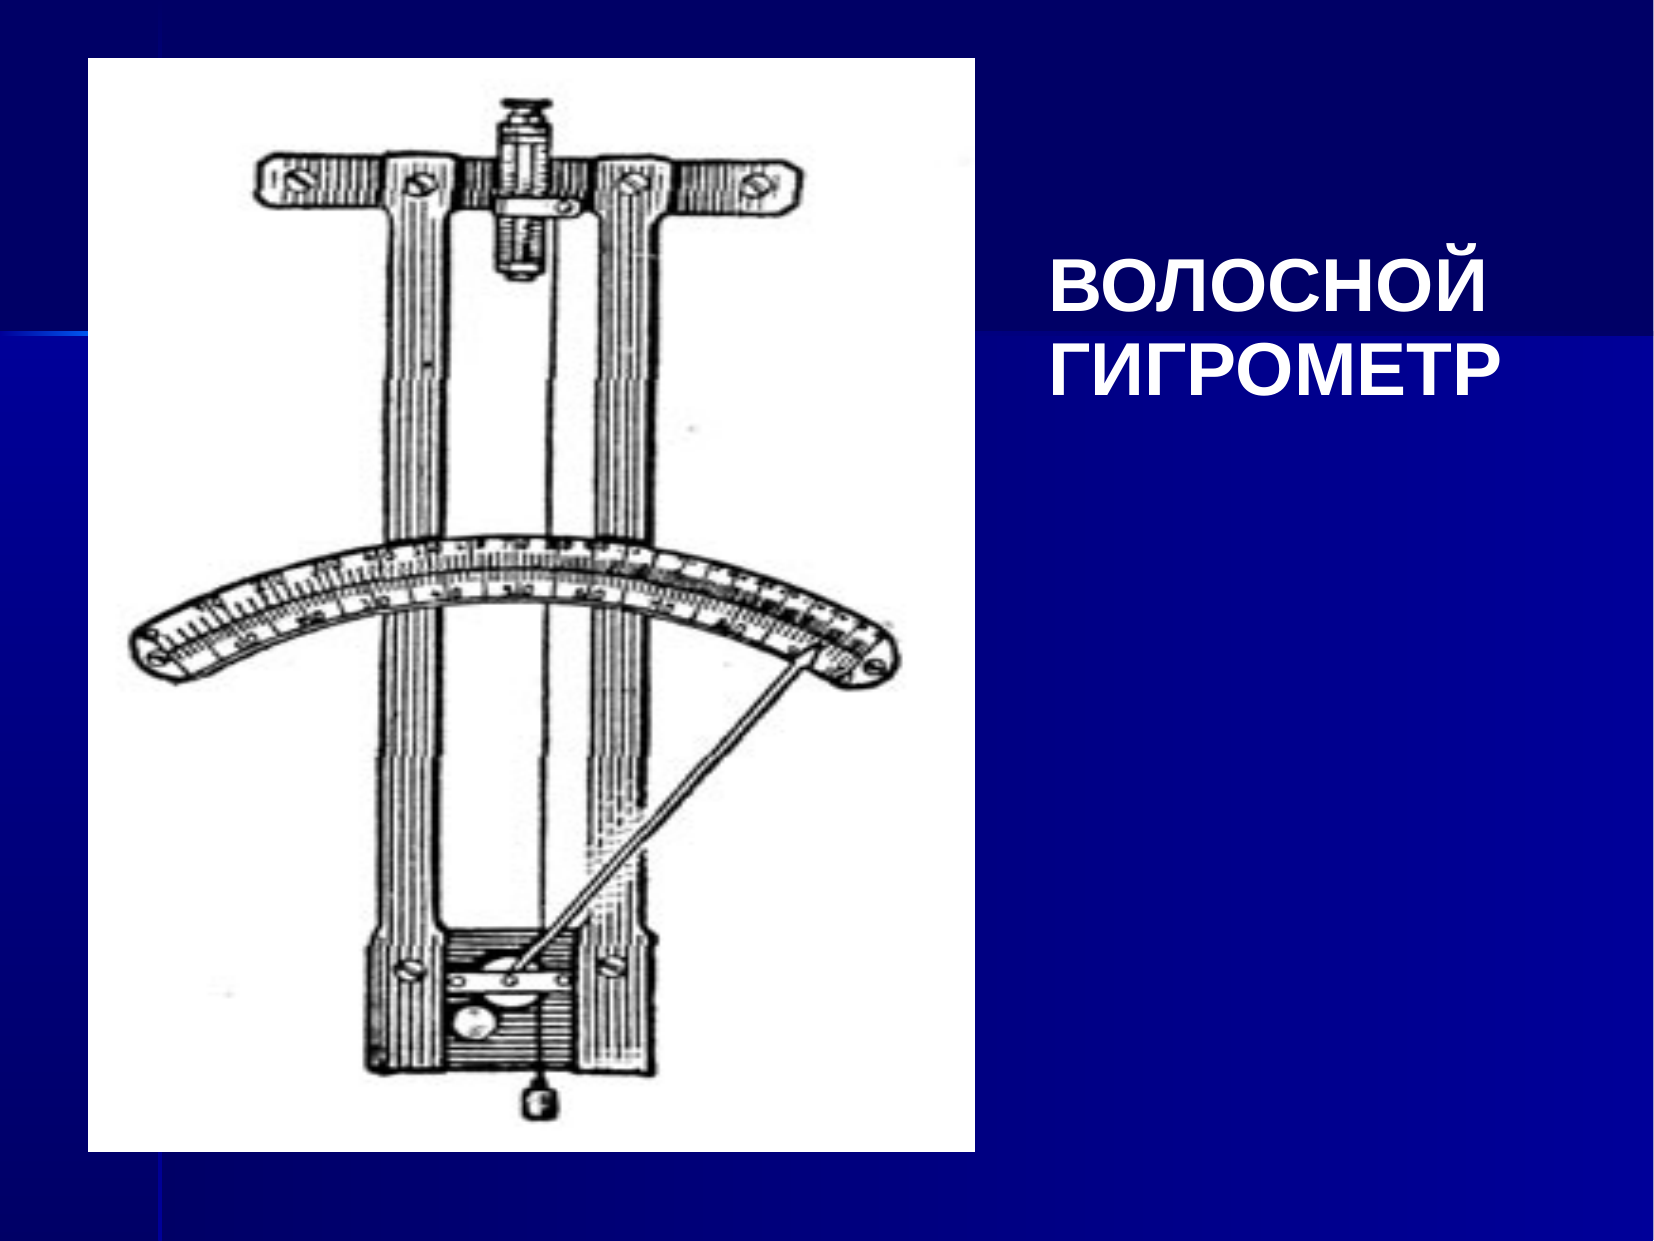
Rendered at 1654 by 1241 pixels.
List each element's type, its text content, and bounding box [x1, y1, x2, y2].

picture [88, 58, 975, 1152]
text_box ВОЛОСНОЙ ГИГРОМЕТР [1033, 236, 1518, 419]
